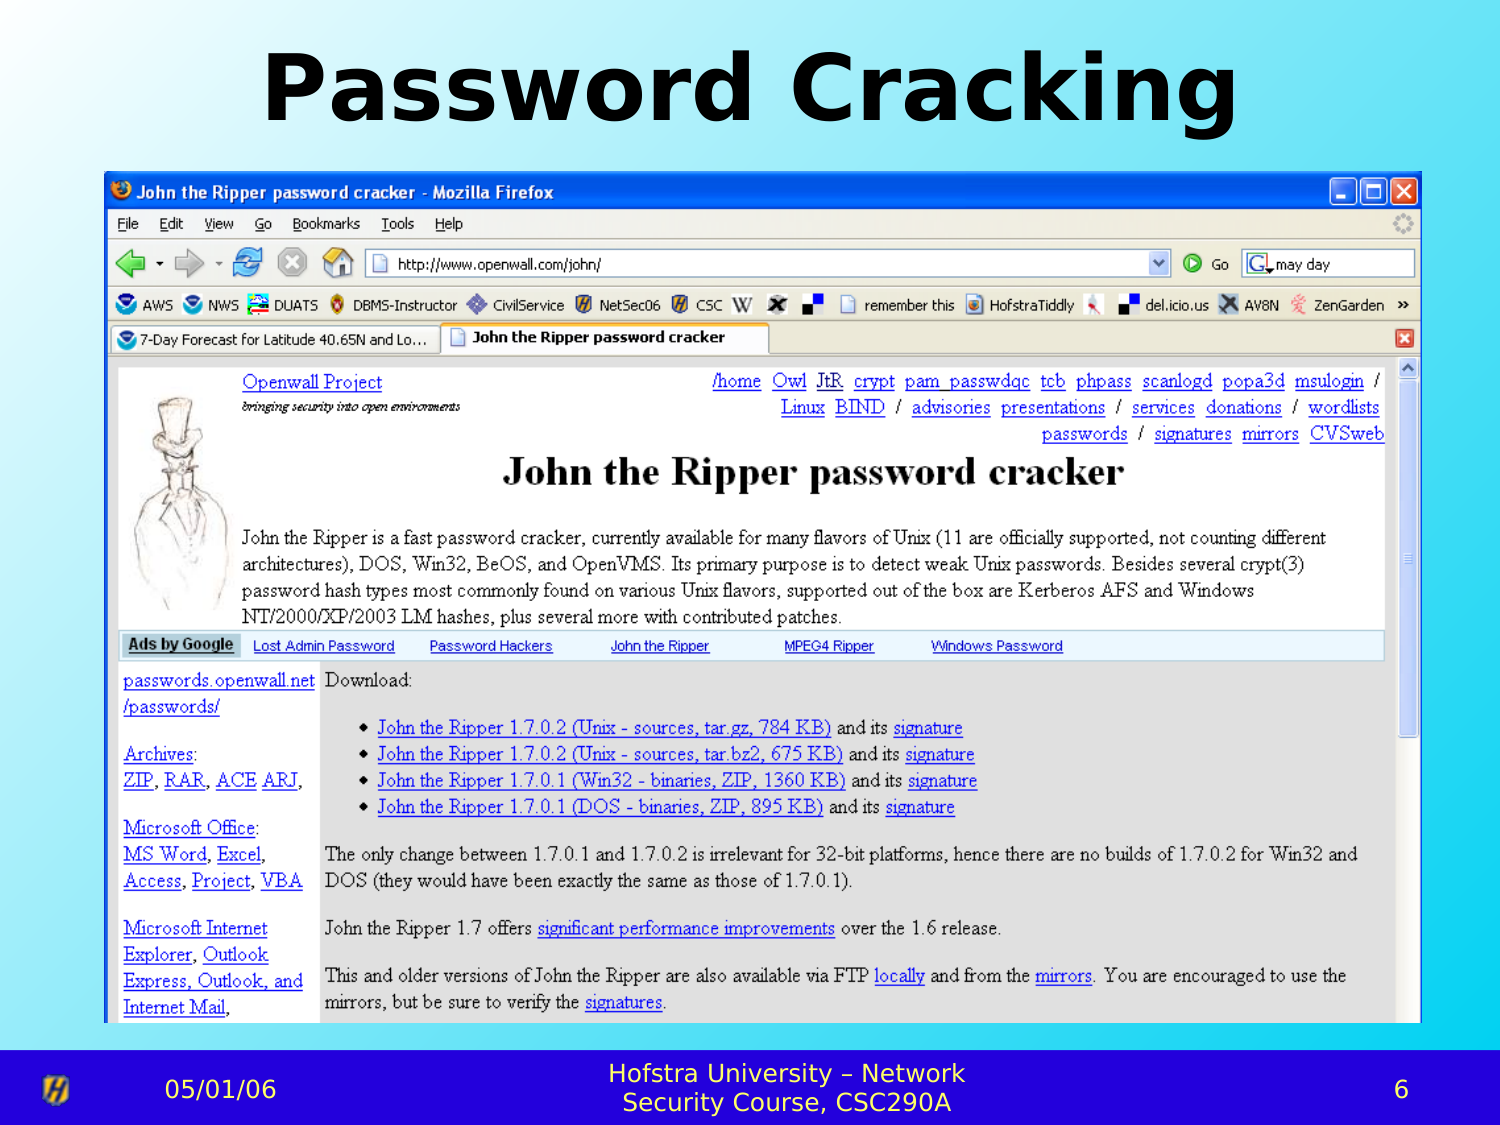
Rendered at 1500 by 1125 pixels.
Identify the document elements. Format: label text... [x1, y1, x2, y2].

picture [104, 171, 1422, 1023]
picture [37, 1072, 76, 1110]
title Password Cracking [112, 22, 1391, 149]
